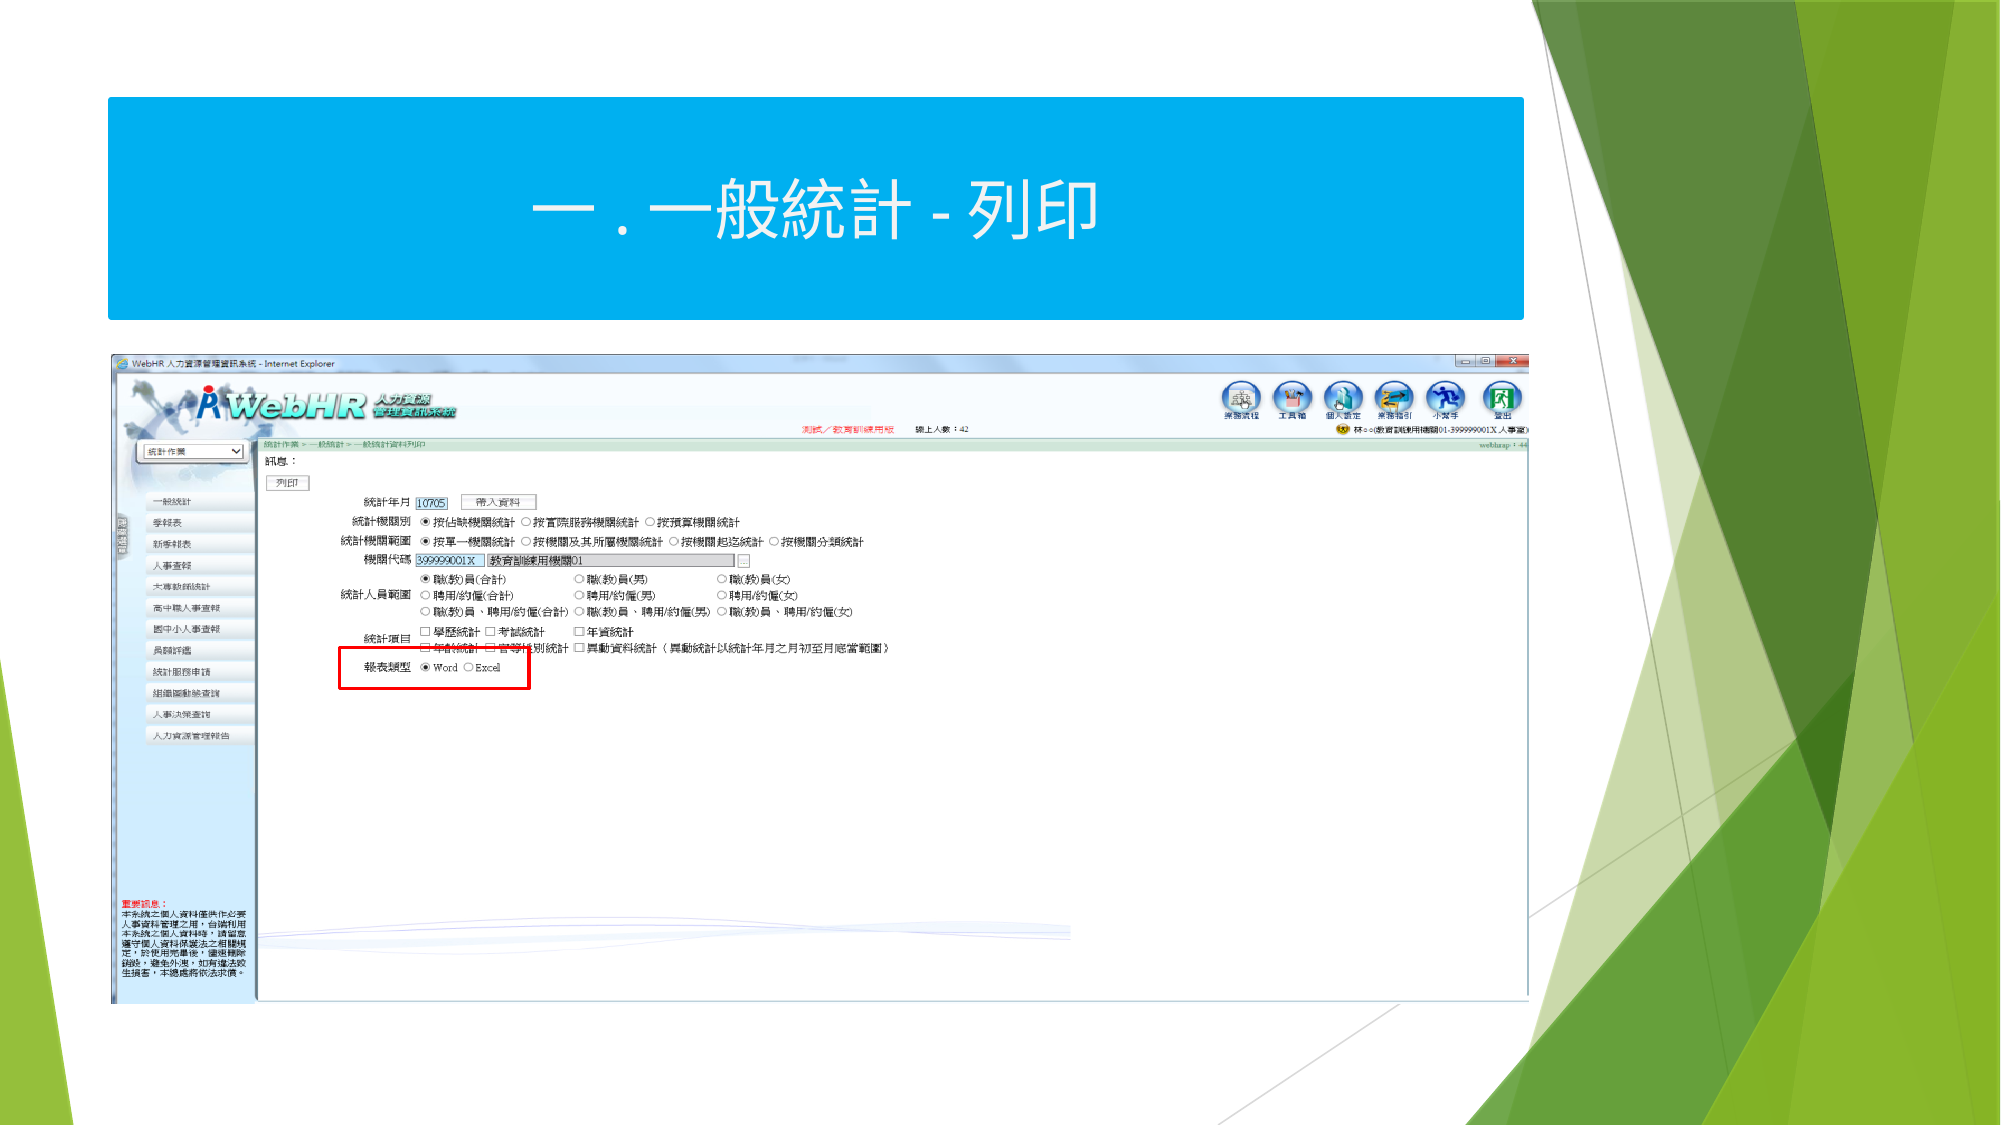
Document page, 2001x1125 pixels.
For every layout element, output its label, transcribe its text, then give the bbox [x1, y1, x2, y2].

picture [111, 354, 1529, 1004]
title 一.一般統計-列印 [111, 99, 1522, 317]
